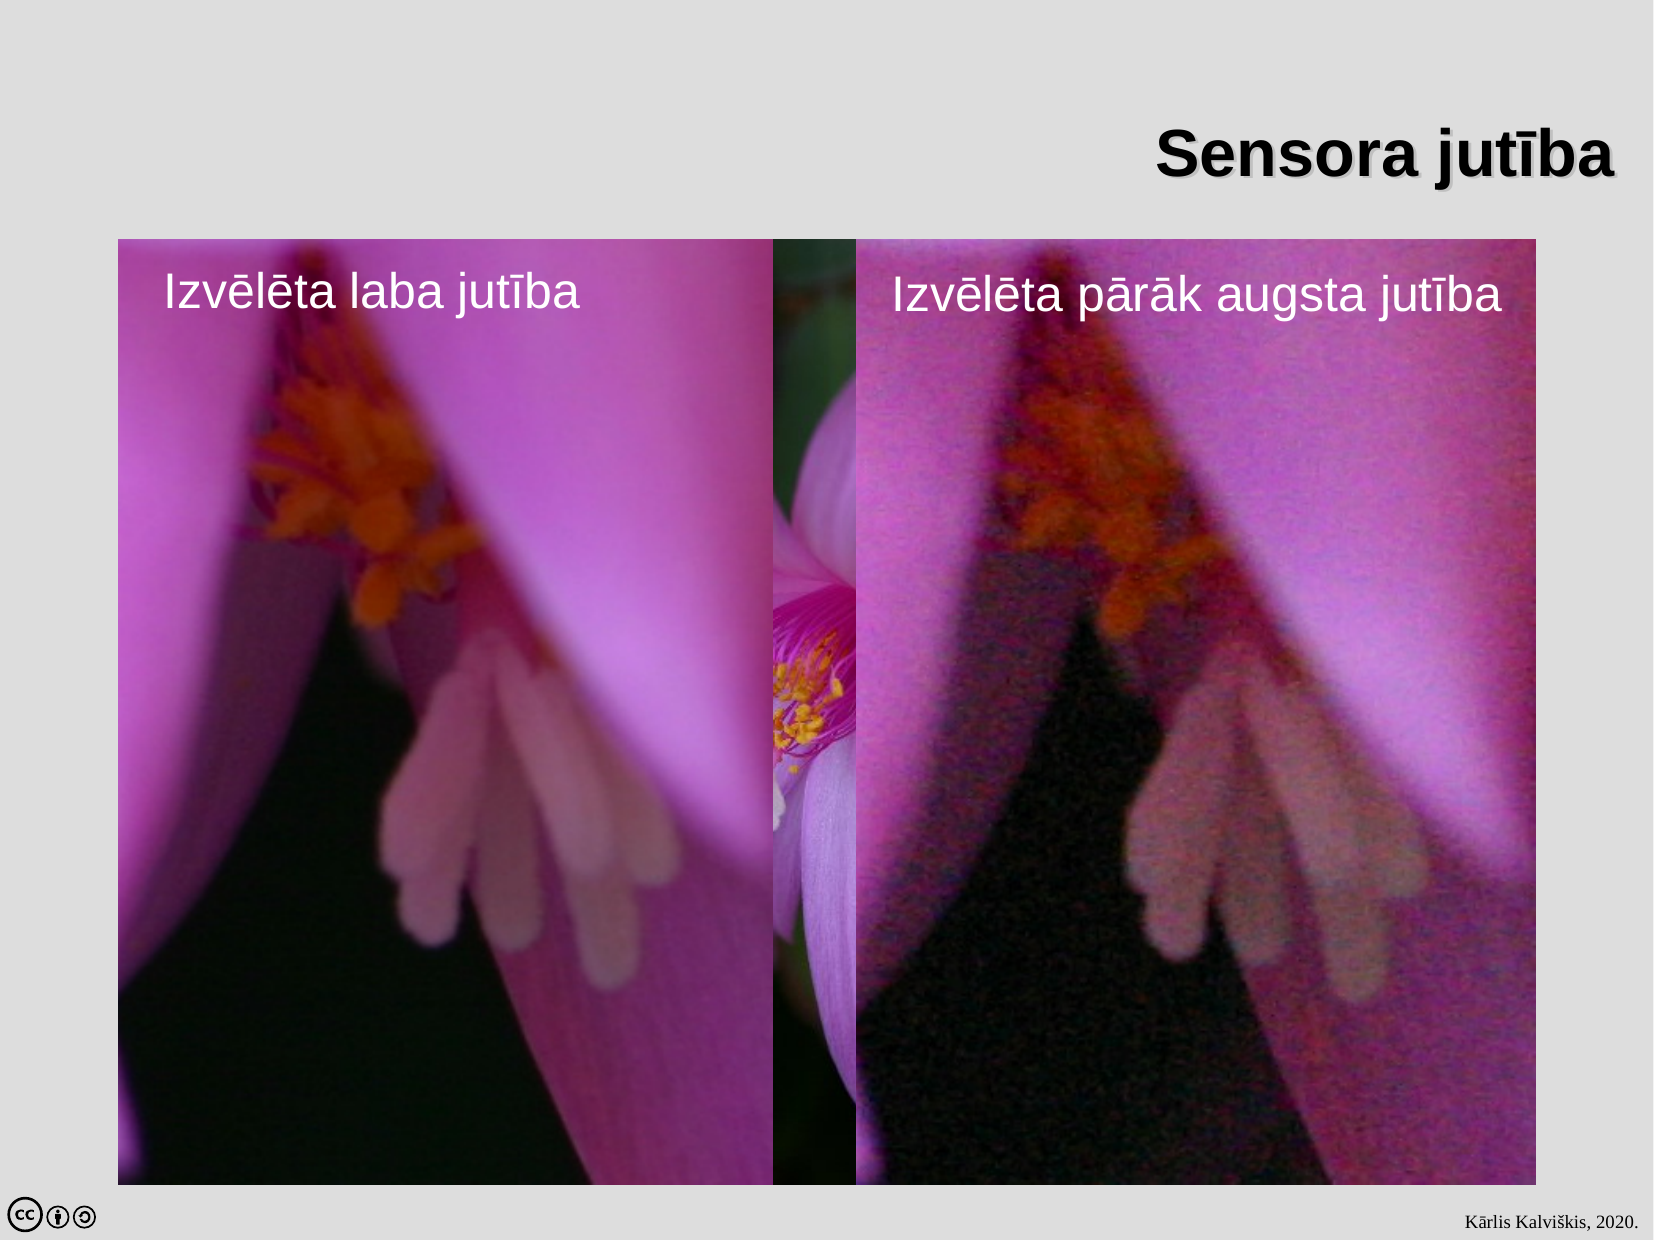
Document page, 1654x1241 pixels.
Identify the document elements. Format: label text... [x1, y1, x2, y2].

title Sensora jutība [42, 49, 1615, 257]
text_box Izvēlēta pārāk augsta jutība [876, 258, 1518, 330]
picture [118, 239, 1536, 1185]
text_box Izvēlēta laba jutība [148, 256, 596, 327]
